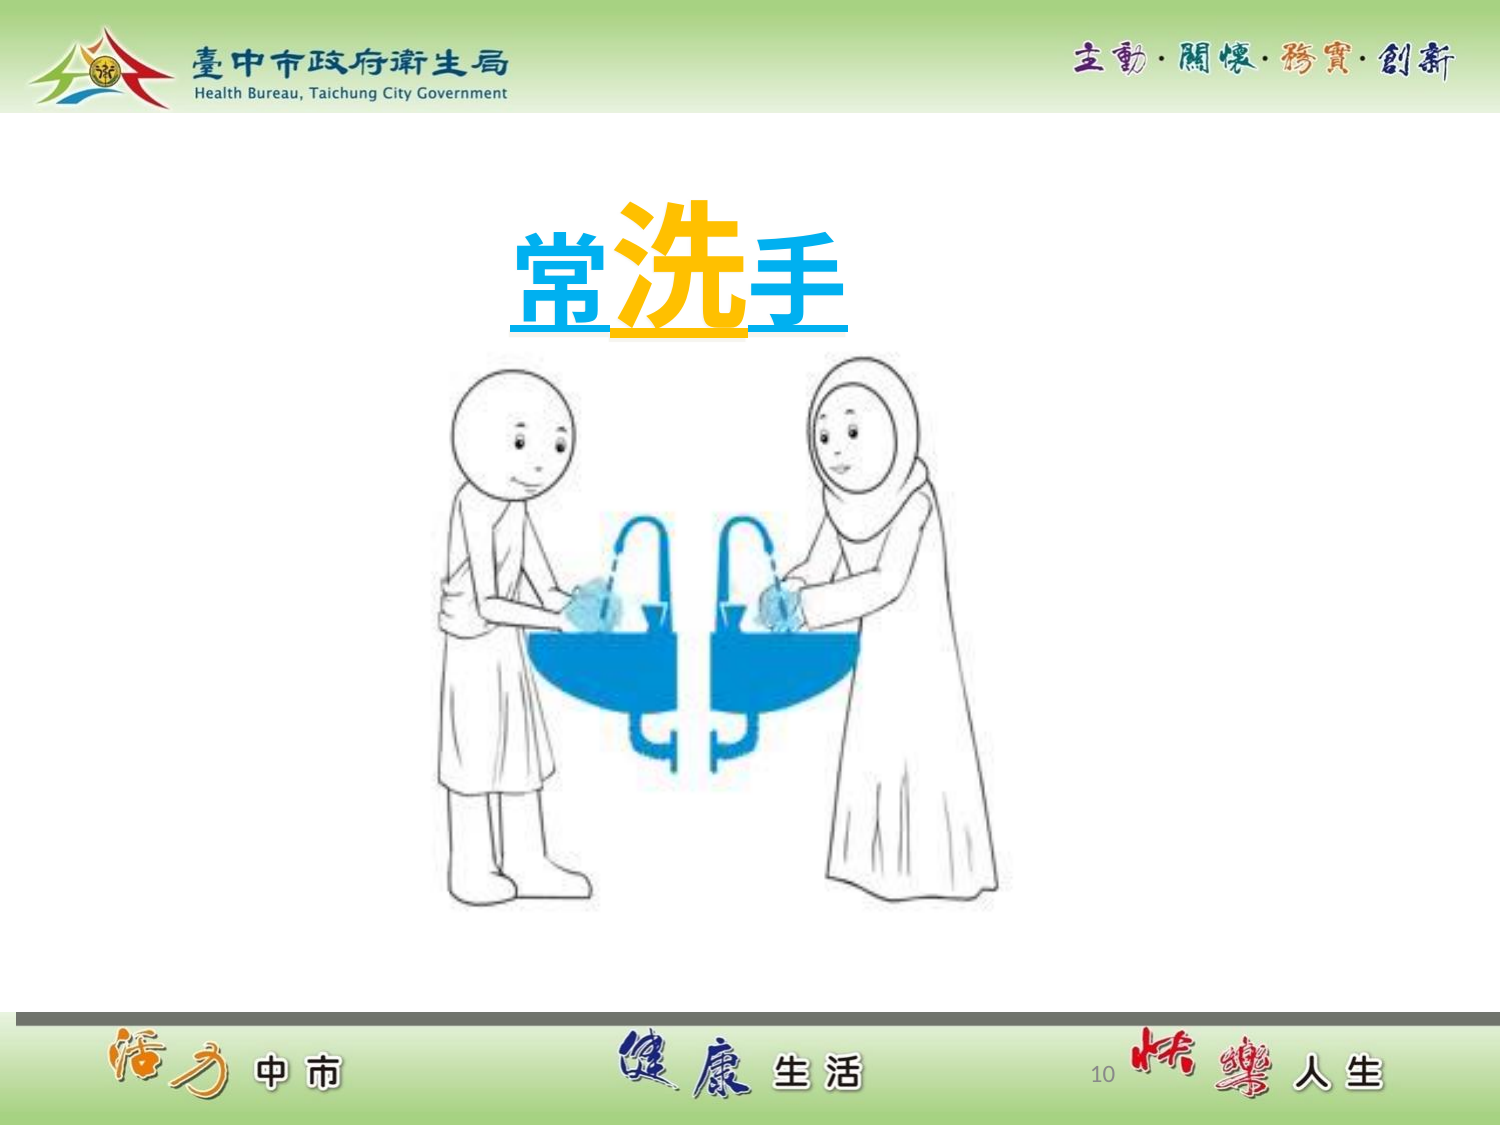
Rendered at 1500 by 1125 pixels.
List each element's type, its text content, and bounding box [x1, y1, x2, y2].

picture [0, 113, 1500, 1012]
text_box 常洗手 [64, 172, 1294, 355]
text_box [1074, 1042, 1426, 1103]
